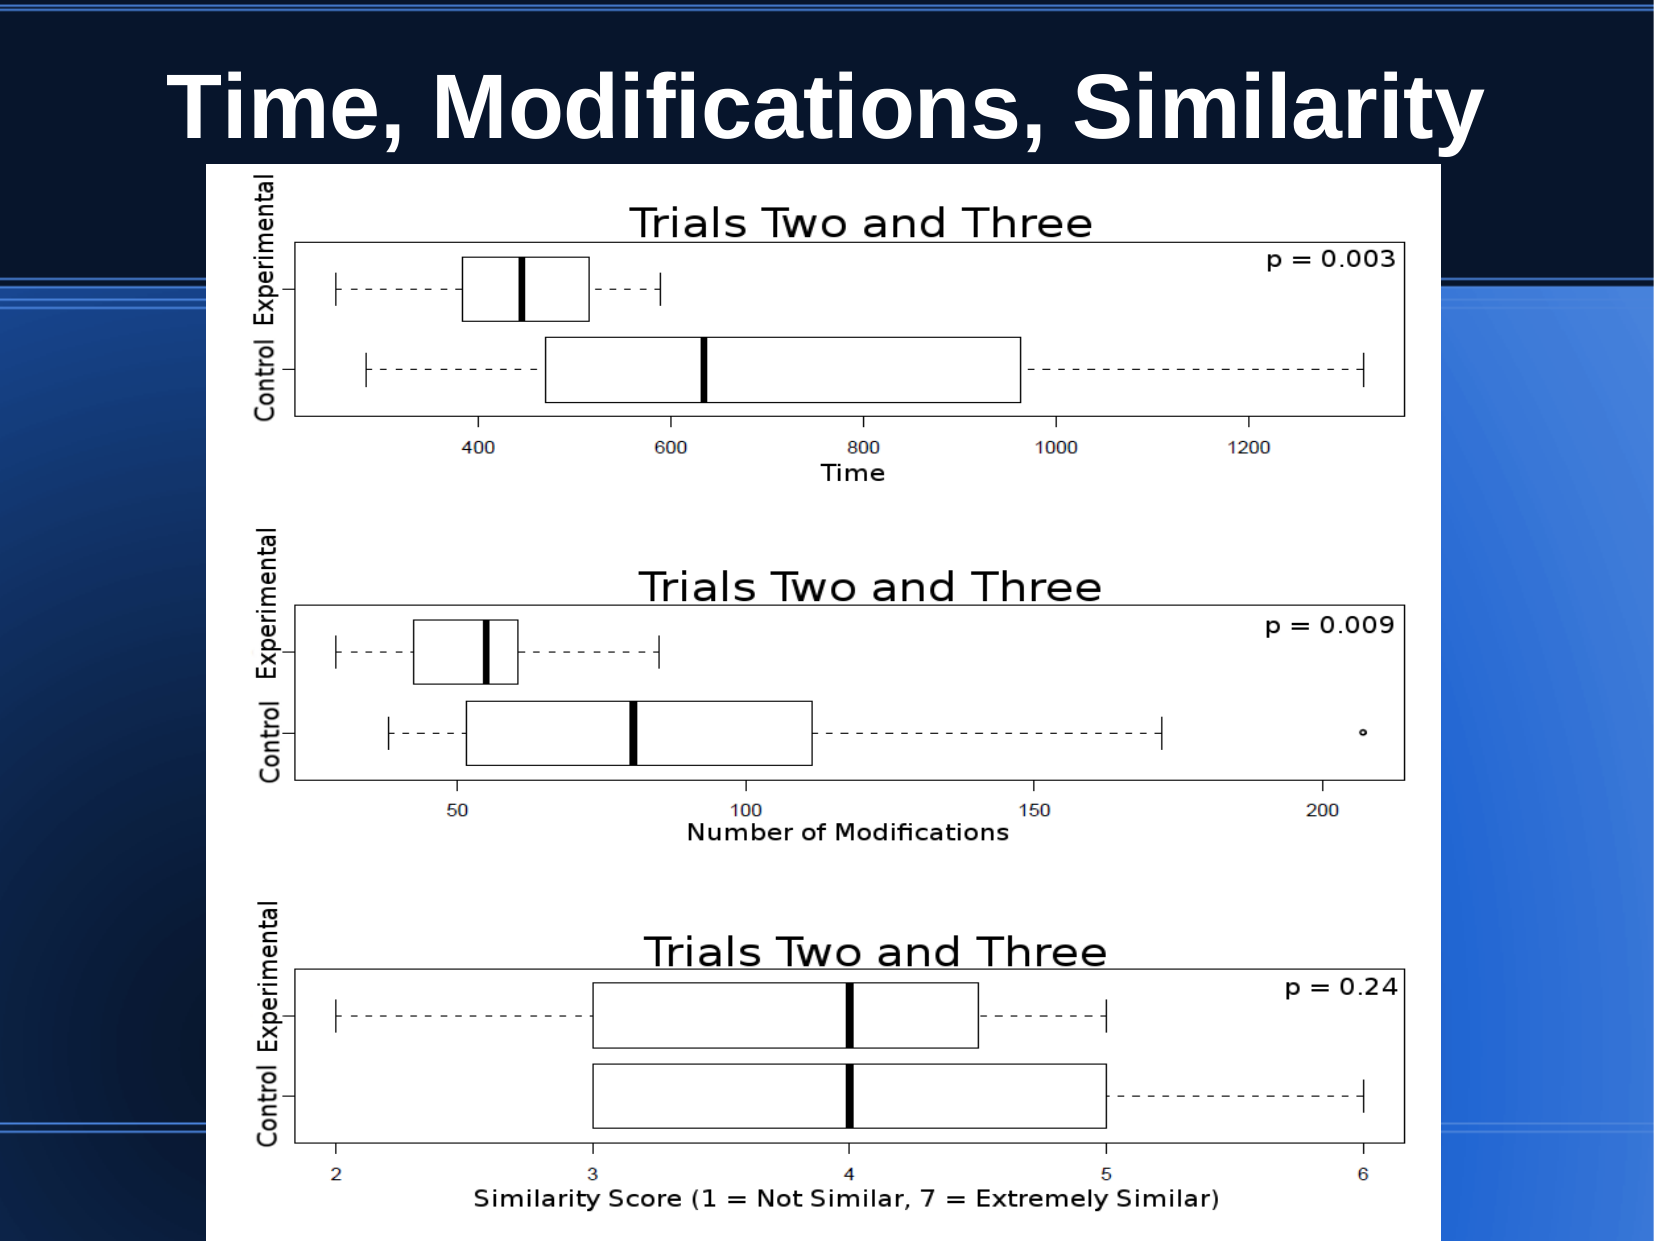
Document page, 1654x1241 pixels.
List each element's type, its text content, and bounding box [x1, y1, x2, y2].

picture [0, 0, 1654, 1241]
title Time, Modifications, Similarity [82, 2, 1571, 211]
